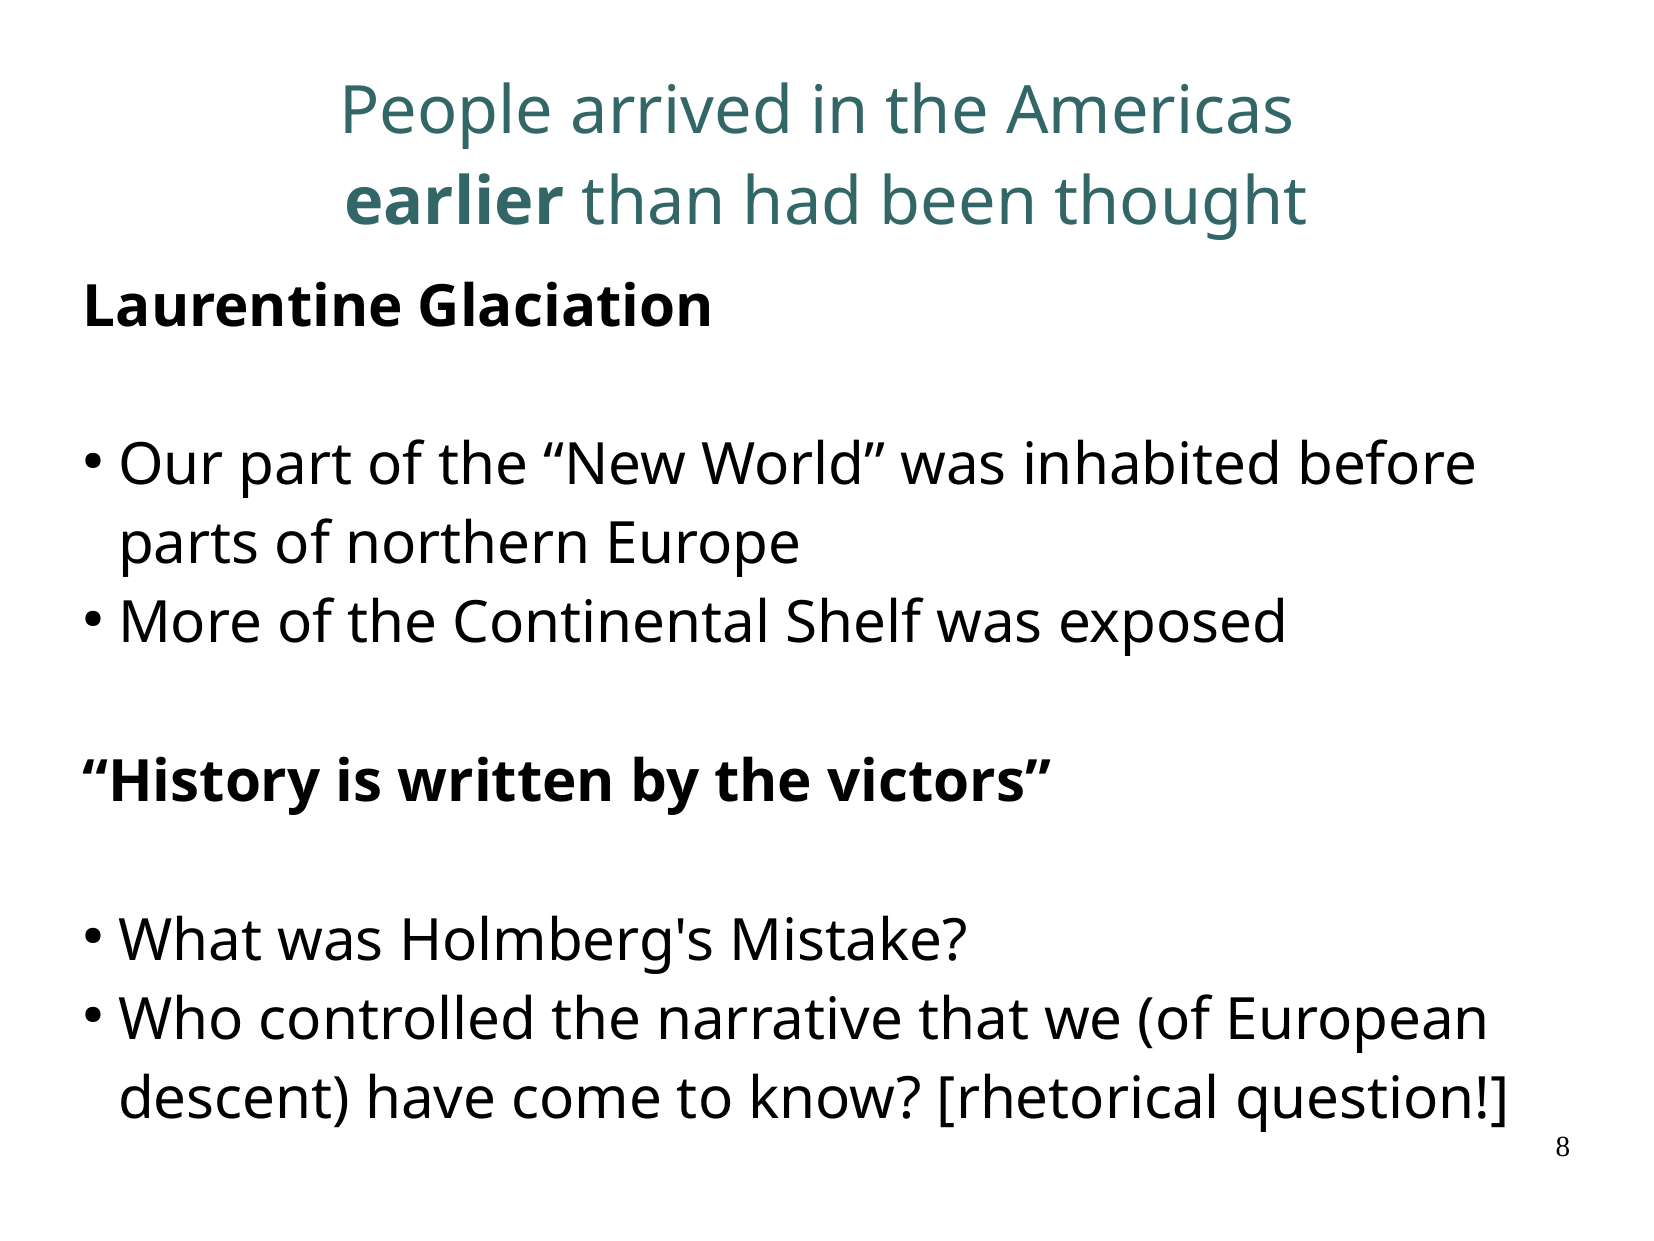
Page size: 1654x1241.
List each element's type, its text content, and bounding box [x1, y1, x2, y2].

title People arrived in the Americas earlier than had been thought [82, 49, 1571, 257]
subtitle Laurentine Glaciation Our part of the “New World” was inhabited before parts of northern Europe More of the Continental Shelf was exposed “History is written by the victors” What was Holmberg's Mistake? Who controlled the narrative that we (of European descent) have come to know? [rhetorical question!] [82, 277, 1571, 1122]
